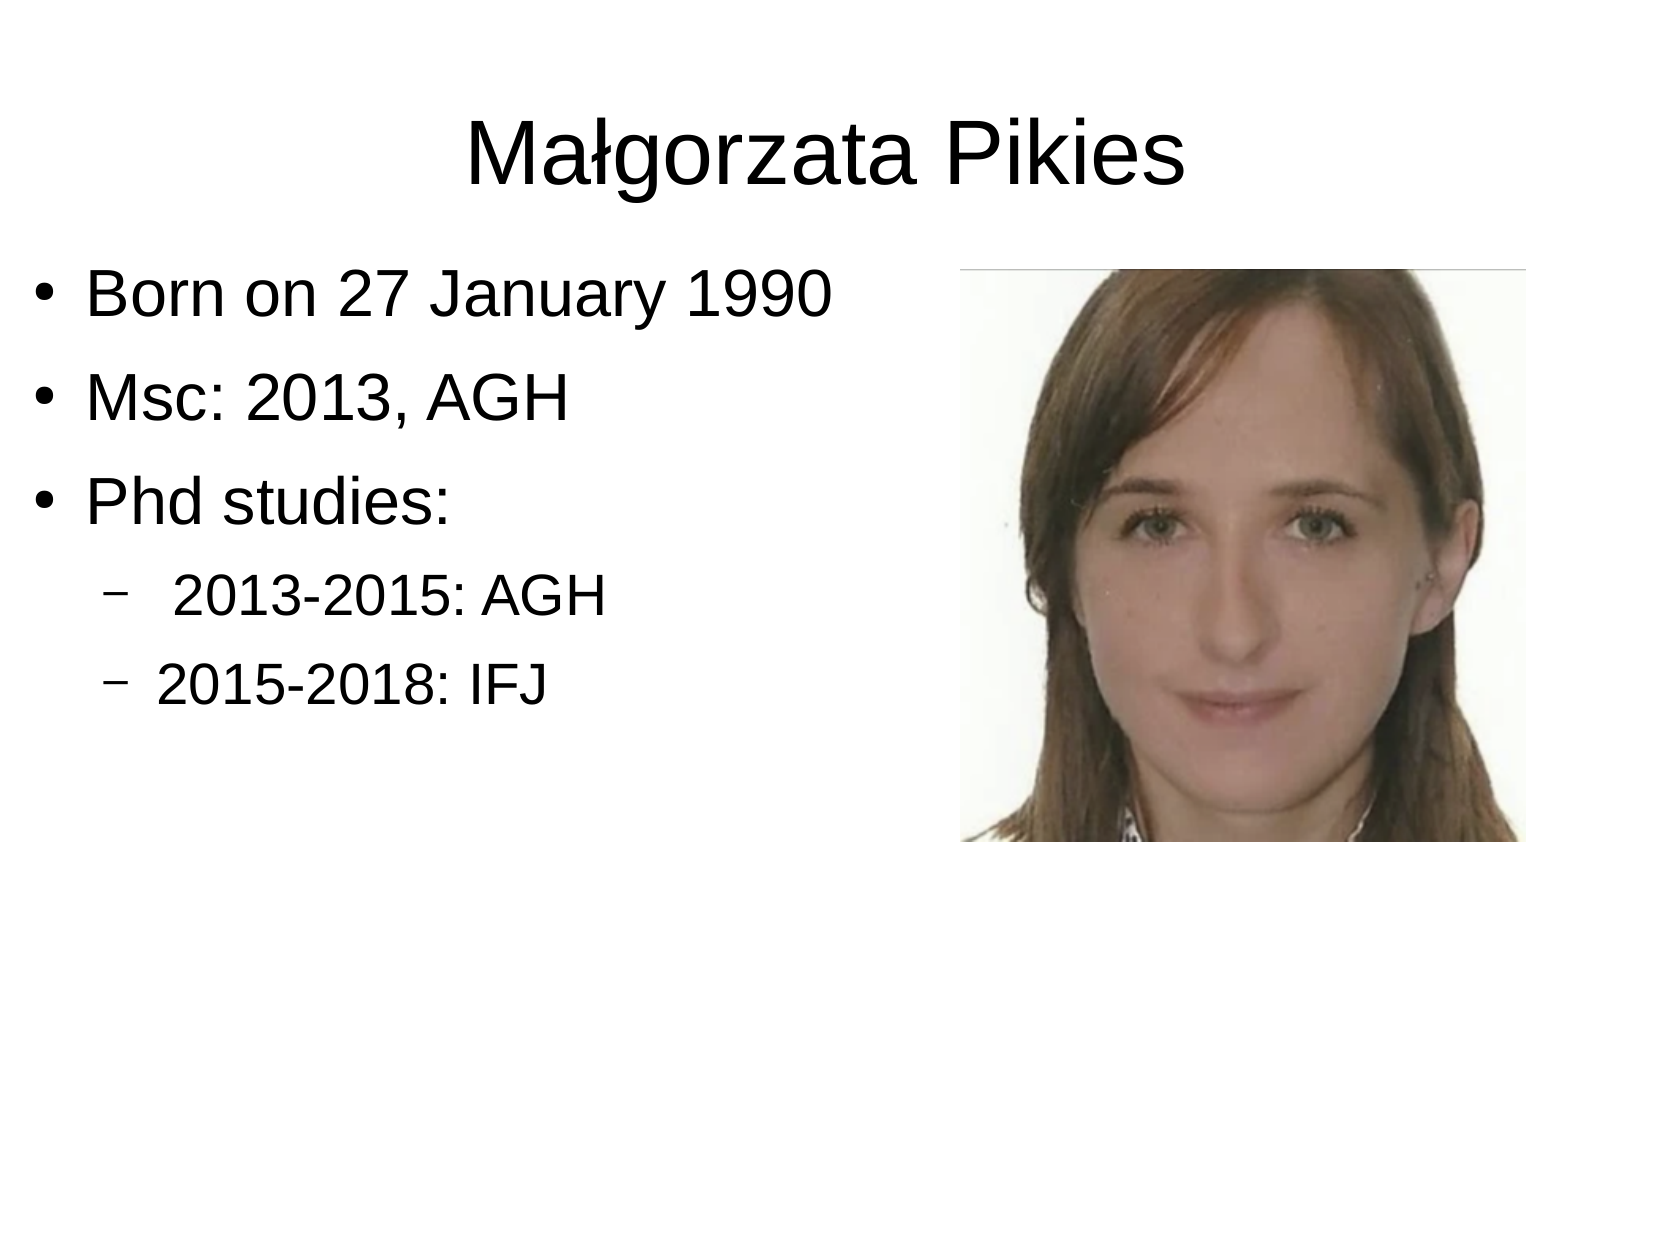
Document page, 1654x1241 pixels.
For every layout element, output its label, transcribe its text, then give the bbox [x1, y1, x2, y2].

list Born on 27 January 1990 Msc: 2013, AGH Phd studies: 2013-2015: AGH 2015-2018: IFJ [15, 255, 991, 1201]
picture [960, 269, 1526, 842]
title Małgorzata Pikies [82, 49, 1571, 257]
